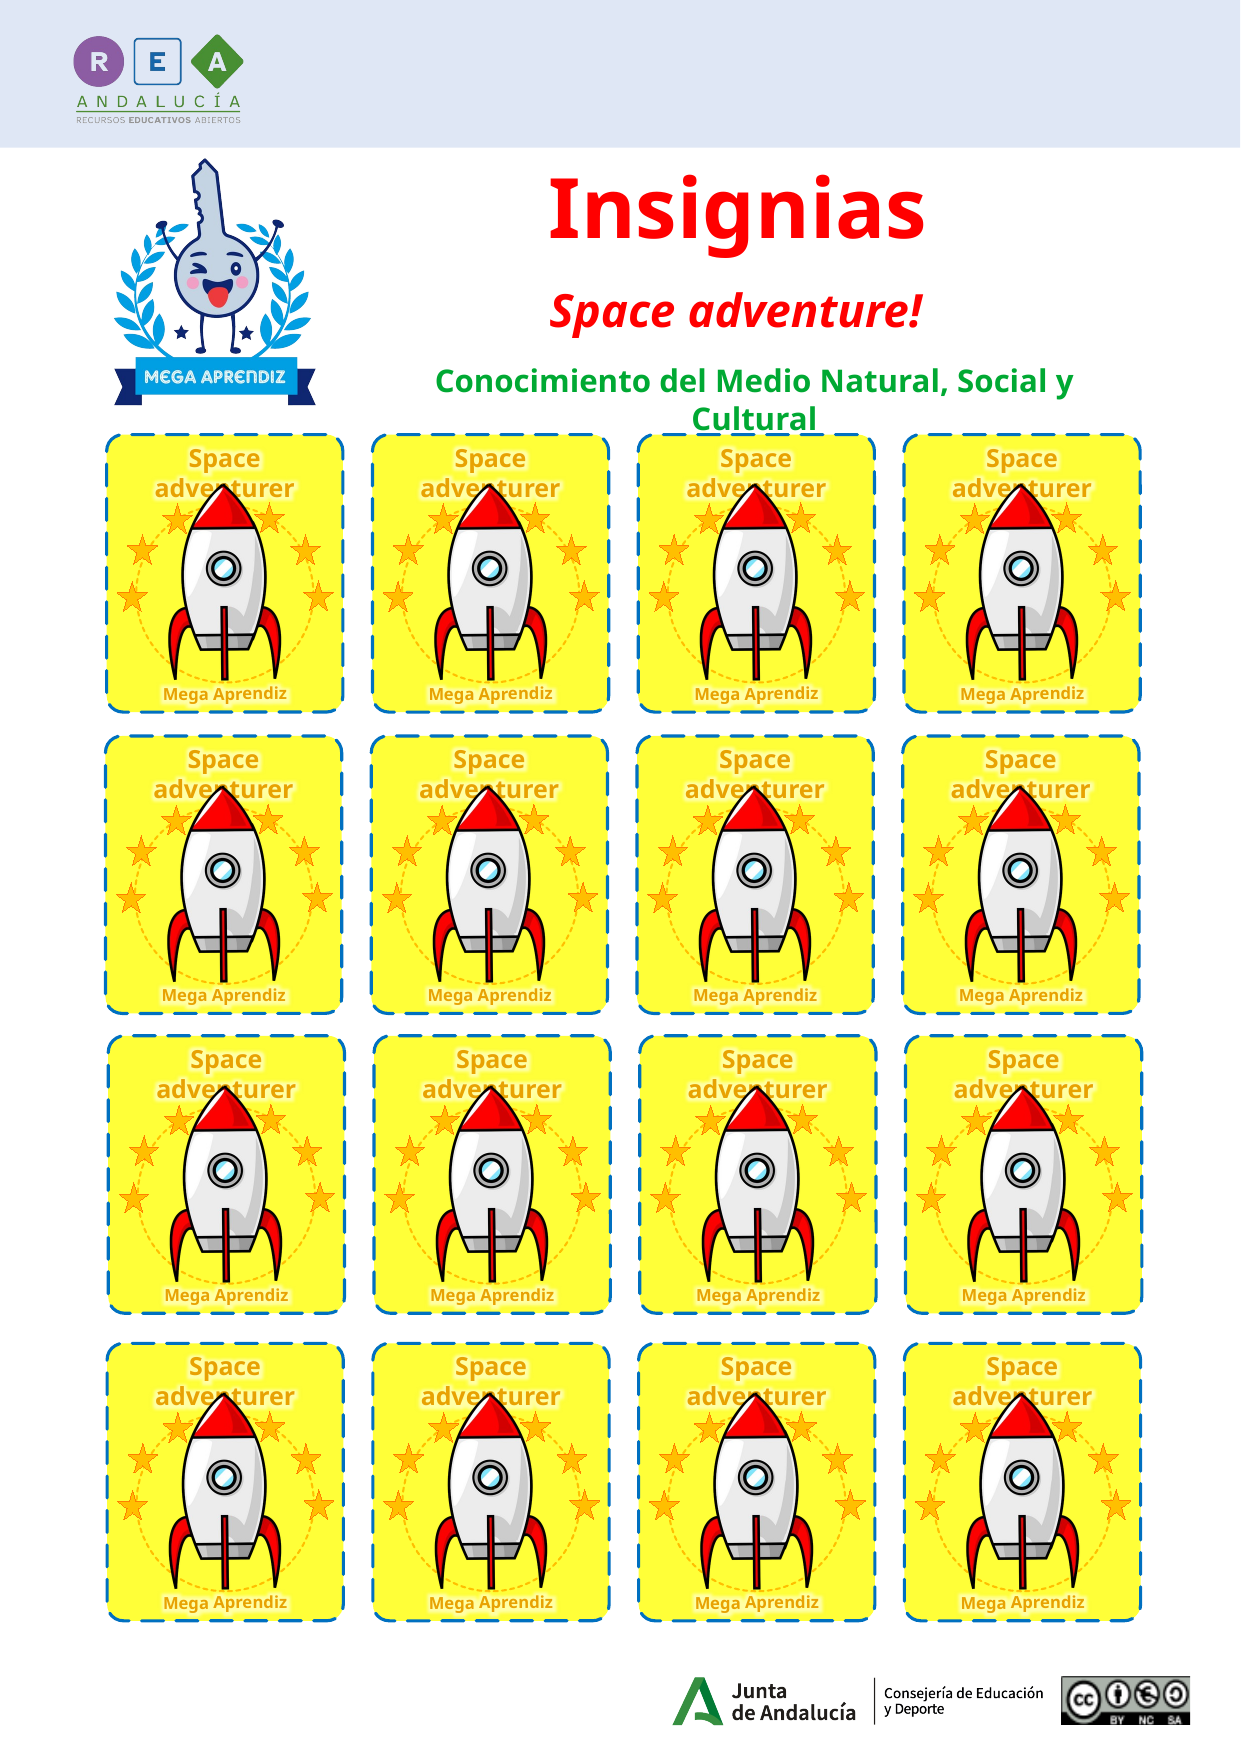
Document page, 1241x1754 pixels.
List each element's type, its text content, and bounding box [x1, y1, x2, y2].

text_box [520, 1404, 610, 1621]
text_box Mega Aprendiz [932, 976, 1111, 1014]
text_box Mega Aprendiz [935, 1276, 1113, 1314]
text_box [638, 1404, 725, 1621]
text_box Mega Aprendiz [403, 1276, 582, 1314]
text_box [902, 796, 989, 1014]
text_box Mega Aprendiz [134, 976, 313, 1014]
text_box [786, 495, 875, 713]
picture [697, 475, 816, 672]
text_box [786, 1404, 875, 1621]
text_box Space adventurer [638, 1343, 875, 1399]
text_box Mega Aprendiz [668, 1584, 846, 1621]
text_box [904, 1404, 991, 1621]
picture [698, 1076, 817, 1273]
text_box Space adventurer [638, 434, 875, 490]
text_box Mega Aprendiz [136, 1584, 315, 1621]
text_box Space adventurer [371, 736, 608, 791]
text_box [637, 796, 723, 1014]
picture [103, 147, 330, 420]
text_box Space adventurer [105, 736, 342, 791]
picture [433, 1076, 552, 1273]
picture [963, 1384, 1082, 1580]
picture [431, 475, 550, 672]
text_box [253, 796, 342, 1014]
text_box Mega Aprendiz [669, 1276, 848, 1314]
text_box [254, 495, 343, 713]
text_box Mega Aprendiz [401, 675, 580, 713]
text_box [1051, 495, 1141, 713]
text_box [638, 495, 724, 713]
text_box Space adventurer [108, 1035, 345, 1091]
picture [697, 1384, 816, 1580]
text_box Space adventurer [902, 736, 1139, 791]
text_box Mega Aprendiz [667, 675, 846, 713]
text_box Mega Aprendiz [400, 976, 579, 1014]
text_box [521, 1096, 611, 1314]
picture [59, 29, 257, 128]
picture [964, 1076, 1083, 1273]
text_box Mega Aprendiz [137, 1276, 316, 1314]
text_box [372, 1404, 459, 1621]
text_box [784, 796, 874, 1014]
text_box [106, 495, 193, 713]
text_box Space adventurer [905, 1035, 1142, 1091]
text_box Mega Aprendiz [136, 675, 314, 713]
text_box [105, 796, 192, 1014]
text_box Mega Aprendiz [402, 1584, 581, 1621]
text_box Space adventure! [351, 274, 1120, 336]
picture [431, 1384, 551, 1580]
picture [165, 475, 284, 672]
text_box Insignias [354, 147, 1123, 266]
picture [164, 777, 283, 973]
text_box [372, 495, 459, 713]
text_box Space adventurer [636, 736, 874, 791]
text_box [1053, 1096, 1142, 1314]
text_box Mega Aprendiz [666, 976, 845, 1014]
text_box Space adventurer [903, 434, 1141, 490]
picture [963, 475, 1082, 672]
text_box Space adventurer [373, 1035, 611, 1091]
text_box [519, 796, 608, 1014]
text_box Space adventurer [106, 434, 343, 490]
text_box Space adventurer [372, 1343, 610, 1399]
text_box Mega Aprendiz [933, 1584, 1112, 1621]
text_box Conocimiento del Medio Natural, Social y Cultural [354, 354, 1155, 384]
text_box Mega Aprendiz [933, 675, 1112, 713]
text_box [371, 796, 457, 1014]
text_box [108, 1096, 194, 1314]
text_box [1052, 1404, 1141, 1621]
text_box [787, 1096, 877, 1314]
picture [961, 777, 1080, 973]
text_box [905, 1096, 992, 1314]
text_box [1050, 796, 1140, 1014]
picture [430, 777, 549, 973]
picture [166, 1384, 285, 1580]
text_box Space adventurer [904, 1343, 1141, 1399]
text_box Space adventurer [107, 1343, 344, 1399]
text_box [374, 1096, 460, 1314]
text_box [107, 1404, 193, 1621]
text_box [903, 495, 990, 713]
picture [696, 777, 815, 973]
text_box [256, 1096, 345, 1314]
text_box [255, 1404, 344, 1621]
text_box [639, 1096, 726, 1314]
text_box Space adventurer [372, 434, 609, 490]
picture [167, 1076, 286, 1273]
text_box Space adventurer [639, 1035, 876, 1091]
picture [649, 1652, 1191, 1740]
text_box [520, 495, 609, 713]
text_box [0, 0, 1241, 148]
